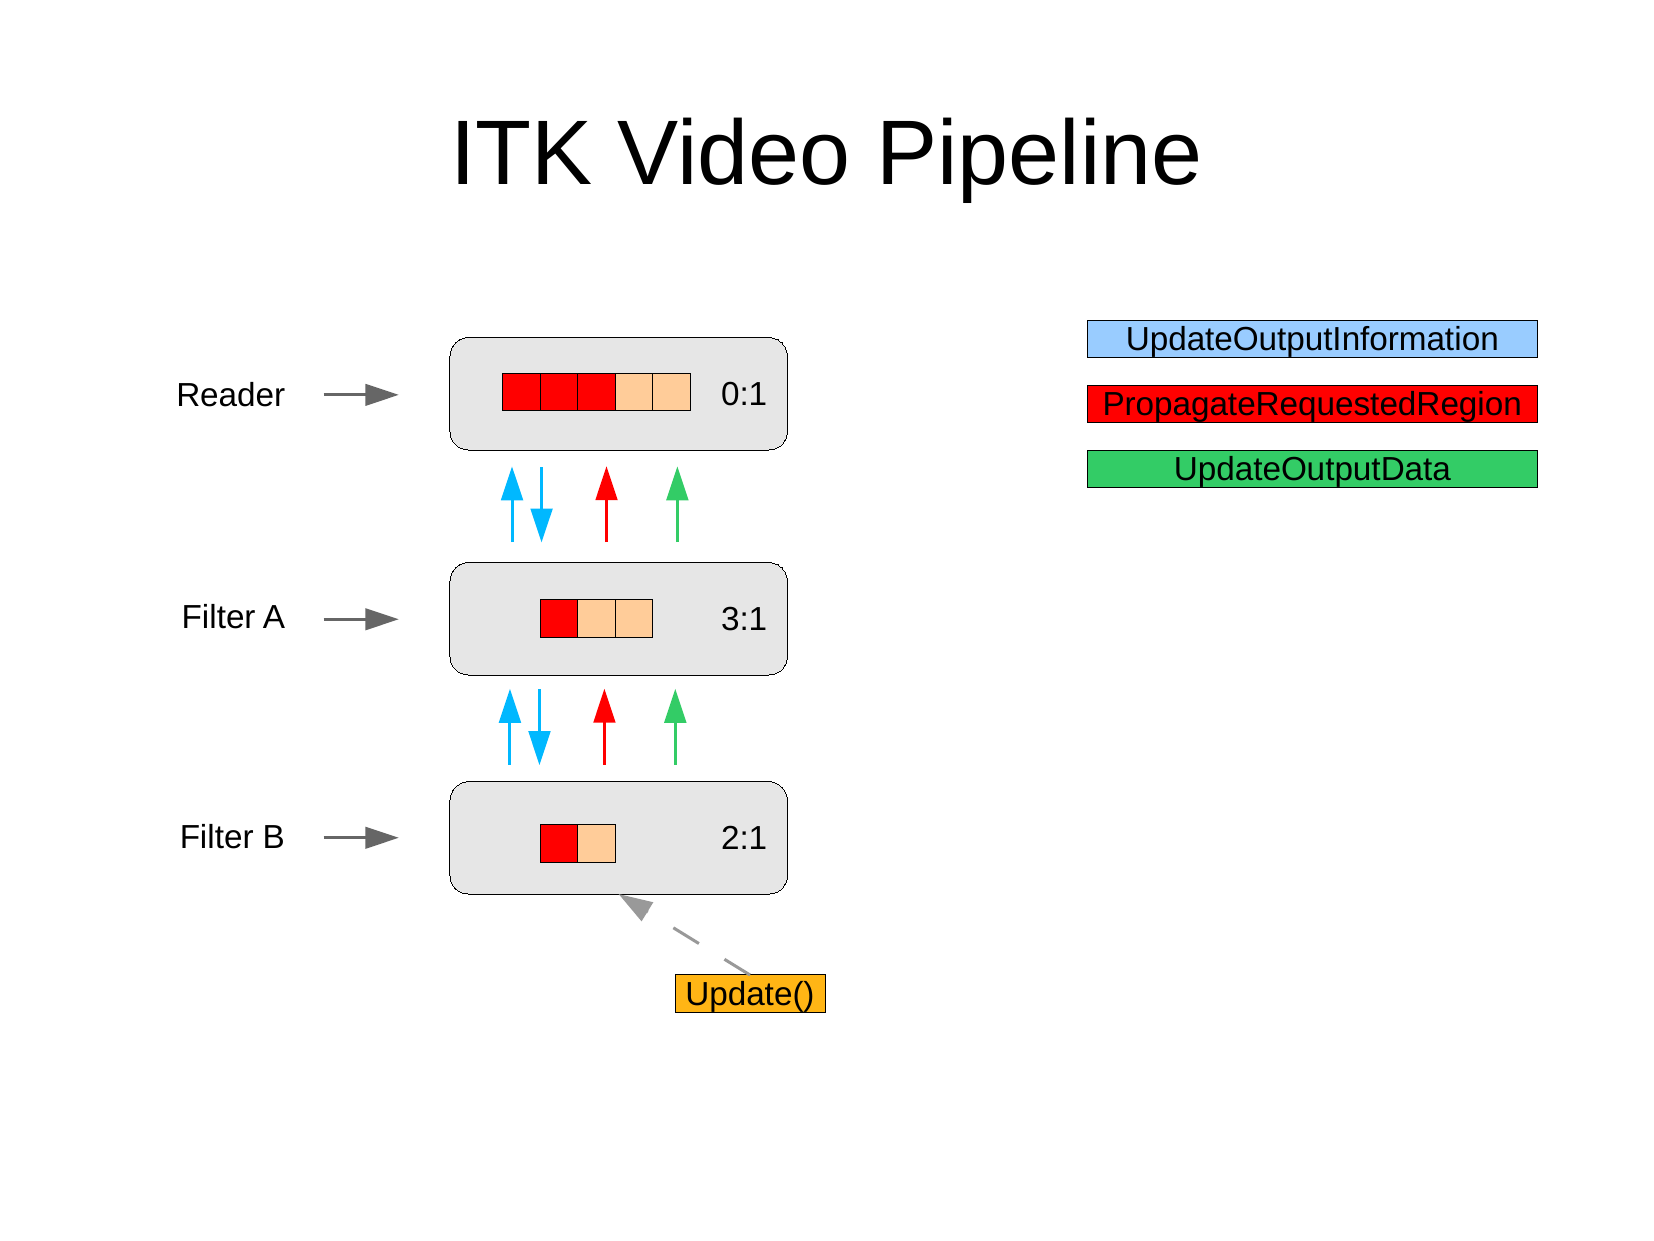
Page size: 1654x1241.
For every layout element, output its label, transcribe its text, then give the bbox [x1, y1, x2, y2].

text_box Filter B [112, 810, 301, 863]
text_box Filter A [112, 591, 301, 644]
text_box Update() [675, 974, 826, 1013]
text_box 3:1 [449, 562, 788, 676]
text_box UpdateOutputData [1087, 450, 1538, 488]
text_box Reader [112, 369, 301, 422]
text_box UpdateOutputInformation [1087, 320, 1538, 358]
text_box [540, 824, 616, 863]
text_box [540, 599, 653, 638]
text_box 0:1 [449, 337, 788, 451]
text_box 2:1 [449, 781, 788, 895]
text_box [502, 373, 691, 411]
text_box PropagateRequestedRegion [1087, 385, 1538, 423]
title ITK Video Pipeline [82, 56, 1571, 250]
